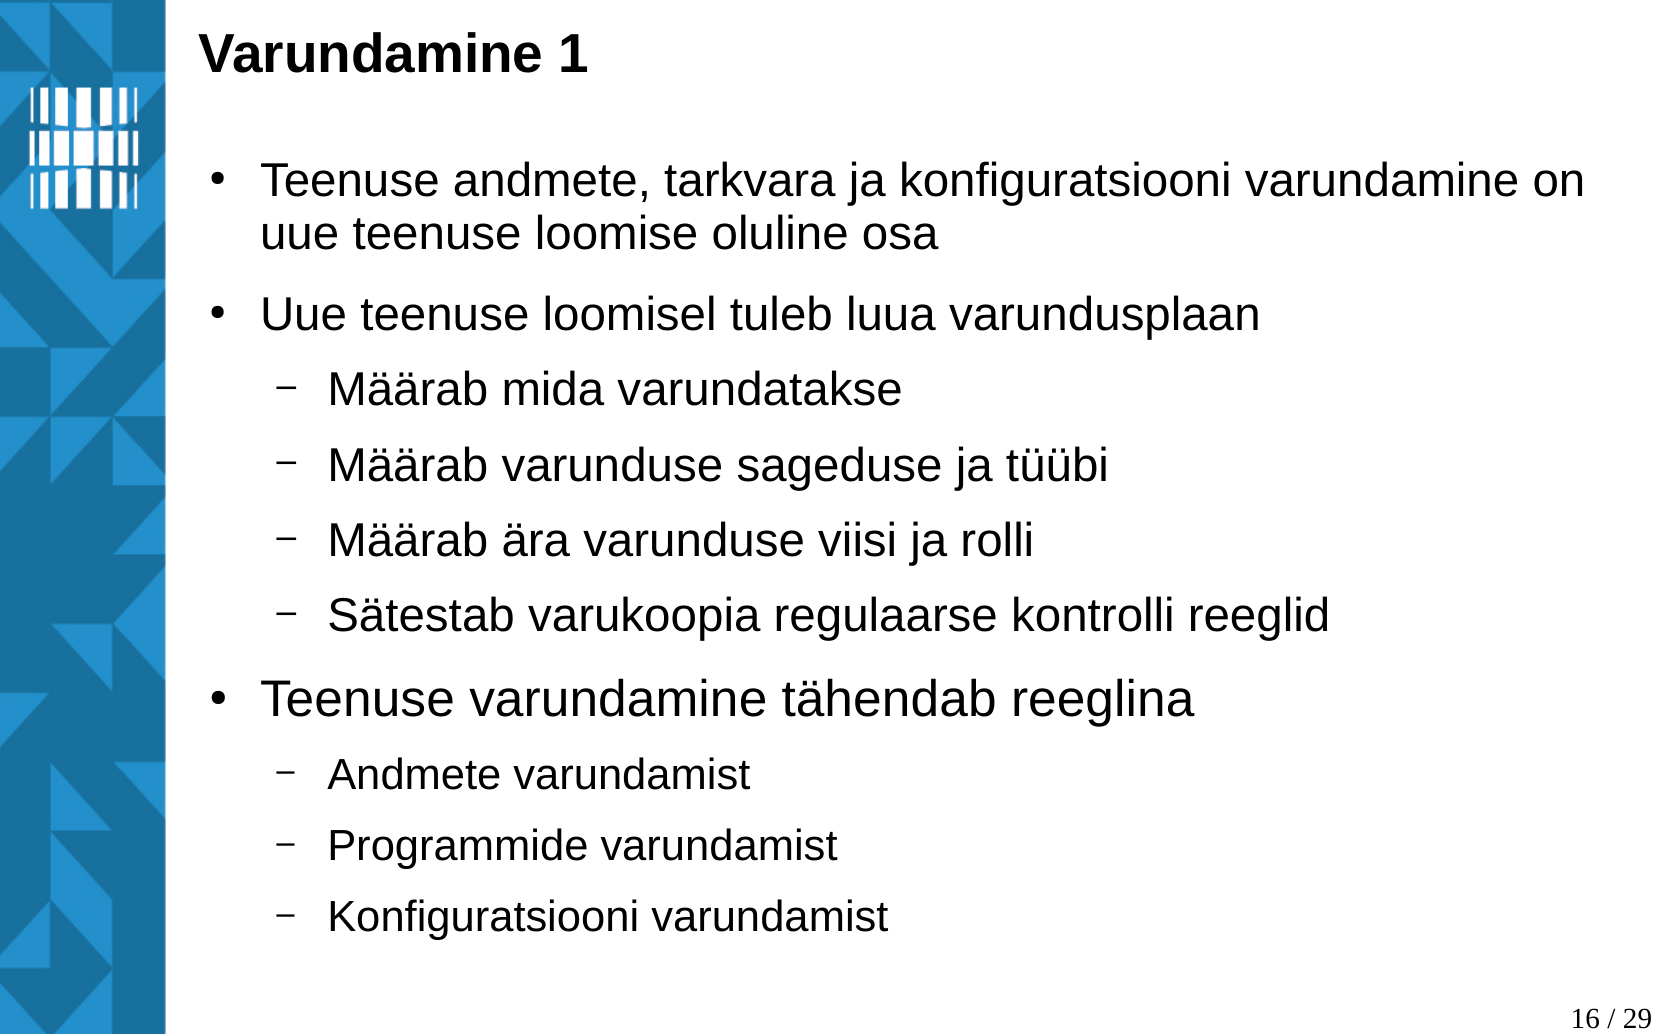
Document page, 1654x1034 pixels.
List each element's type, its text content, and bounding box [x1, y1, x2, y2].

list Teenuse andmete, tarkvara ja konfiguratsiooni varundamine on uue teenuse loomise oluline osa Uue teenuse loomisel tuleb luua varundusplaan Määrab mida varundatakse Määrab varunduse sageduse ja tüübi Määrab ära varunduse viisi ja rolli Sätestab varukoopia regulaarse kontrolli reeglid Teenuse varundamine tähendab reeglina Andmete varundamist Programmide varundamist Konfiguratsiooni varundamist [192, 153, 1625, 945]
title Varundamine 1 [198, 11, 1601, 95]
